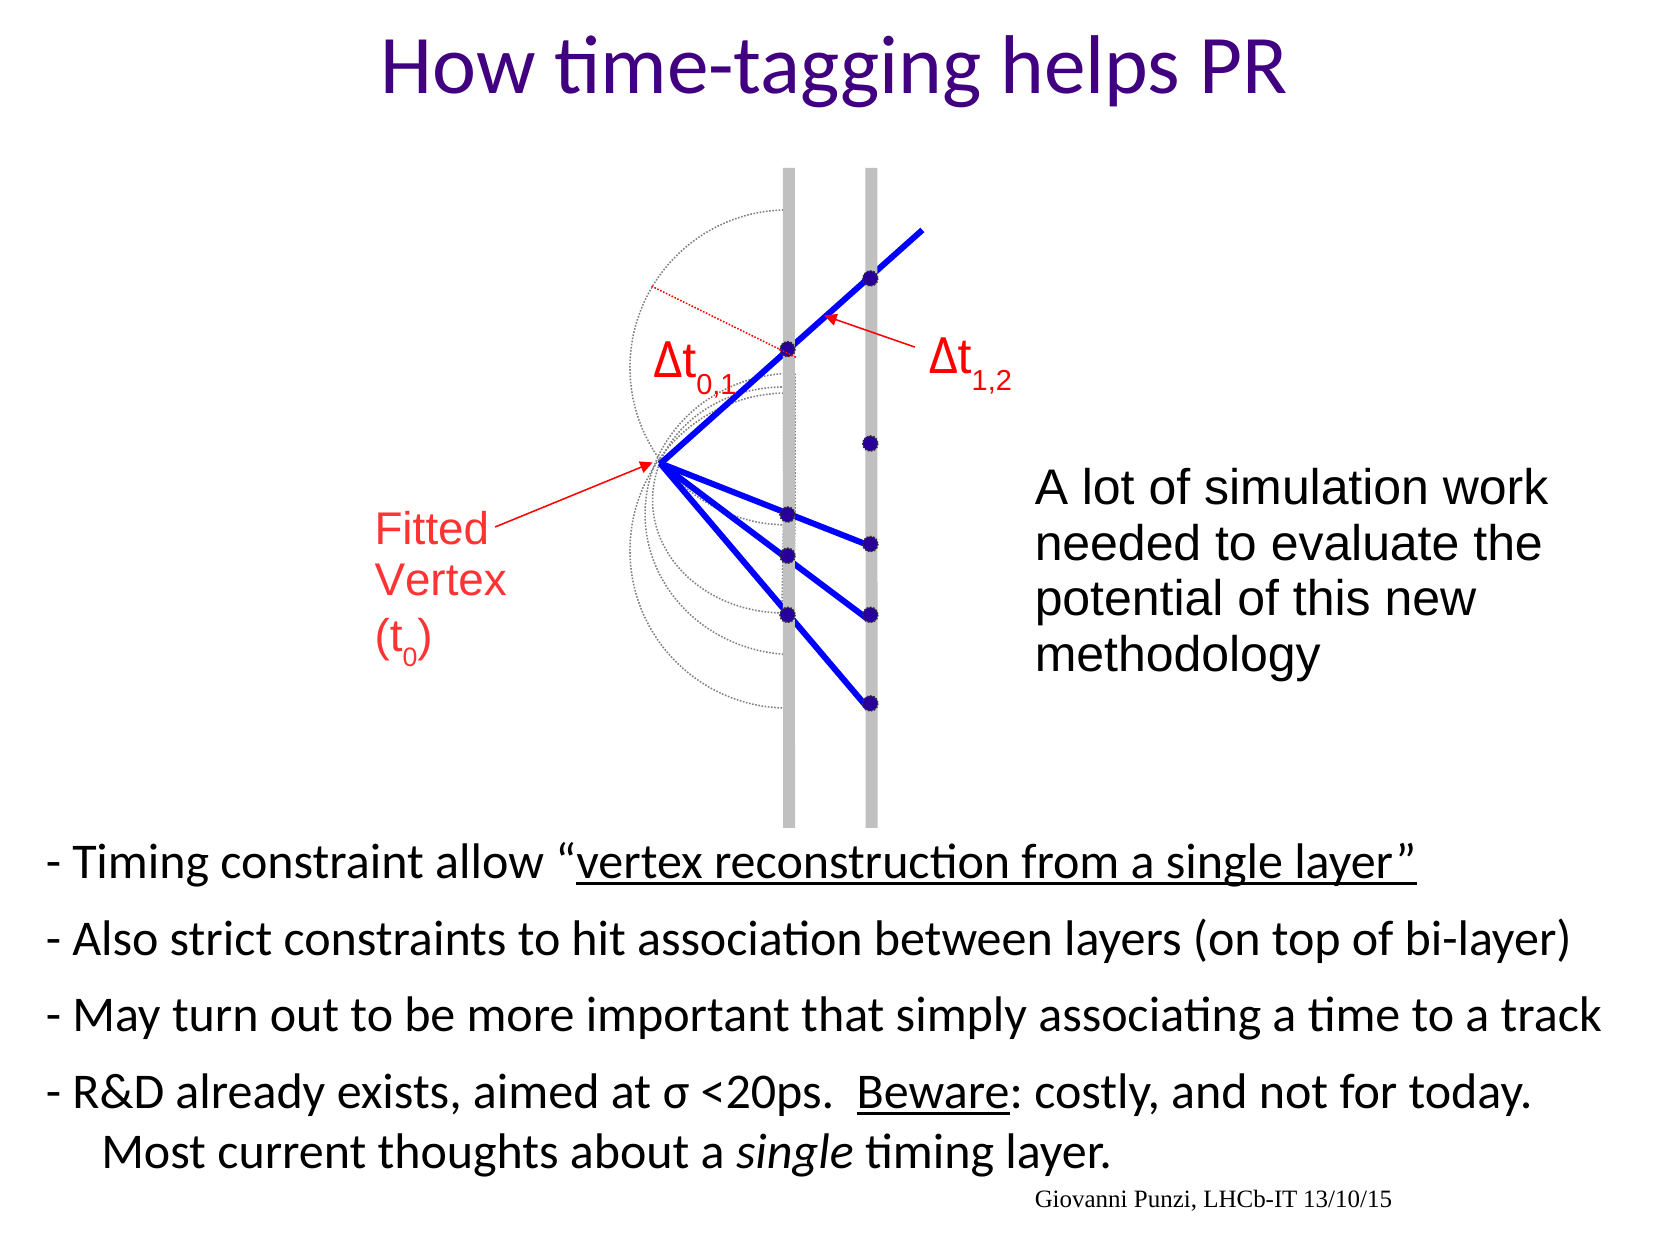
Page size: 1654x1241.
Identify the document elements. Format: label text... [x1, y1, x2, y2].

title How time-tagging helps PR [15, 0, 1654, 121]
text_box [862, 695, 878, 712]
text_box [862, 536, 878, 552]
text_box Δt1,2 [913, 316, 1035, 406]
text_box Fitted Vertex (t0) [359, 496, 555, 679]
text_box [779, 607, 796, 623]
text_box [779, 506, 796, 523]
text_box [862, 607, 878, 623]
text_box [862, 270, 878, 287]
text_box [779, 341, 796, 355]
text_box [779, 548, 796, 564]
text_box [862, 435, 878, 452]
text_box A lot of simulation work needed to evaluate the potential of this new methodology [1020, 452, 1564, 691]
list - Timing constraint allow “vertex reconstruction from a single layer” - Also strict constraints to hit association between layers (on top of bi-layer) - May turn out to be more important that simply associating a time to a track - R&D already exists, aimed at σ <20ps. Beware: costly, and not for today. Most current thoughts about a single timing layer. [45, 825, 1621, 1179]
text_box Δt0,1 [638, 320, 759, 410]
text_box [780, 351, 791, 357]
